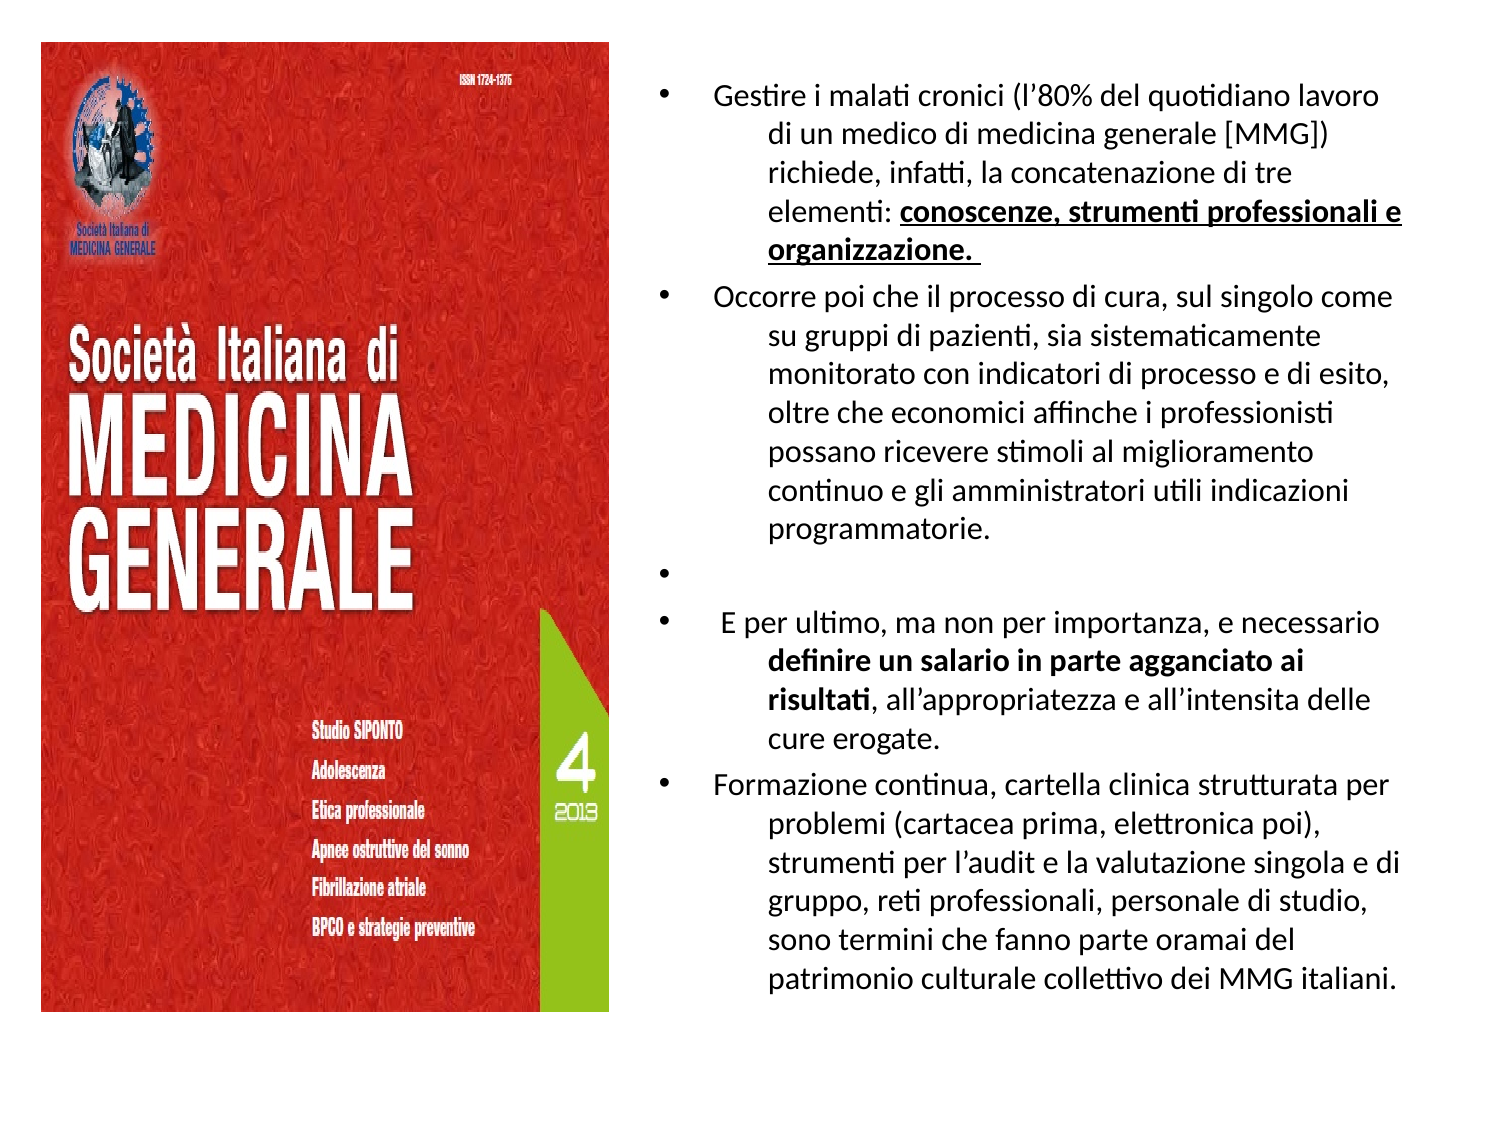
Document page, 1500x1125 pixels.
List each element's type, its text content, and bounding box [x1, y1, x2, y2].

picture [41, 42, 609, 1012]
list Gestire i malati cronici (l’80% del quotidiano lavoro di un medico di medicina generale [MMG]) richiede, infatti, la concatenazione di tre elementi: conoscenze, strumenti professionali e organizzazione. Occorre poi che il processo di cura, sul singolo come su gruppi di pazienti, sia sistematicamente monitorato con indicatori di processo e di esito, oltre che economici affinche i professionisti possano ricevere stimoli al miglioramento continuo e gli amministratori utili indicazioni programmatorie. E per ultimo, ma non per importanza, e necessario definire un salario in parte agganciato ai risultati, all’appropriatezza e all’intensita delle cure erogate. Formazione continua, cartella clinica strutturata per problemi (cartacea prima, elettronica poi), strumenti per l’audit e la valutazione singola e di gruppo, reti professionali, personale di studio, sono termini che fanno parte oramai del patrimonio culturale collettivo dei MMG italiani. [643, 66, 1426, 1005]
